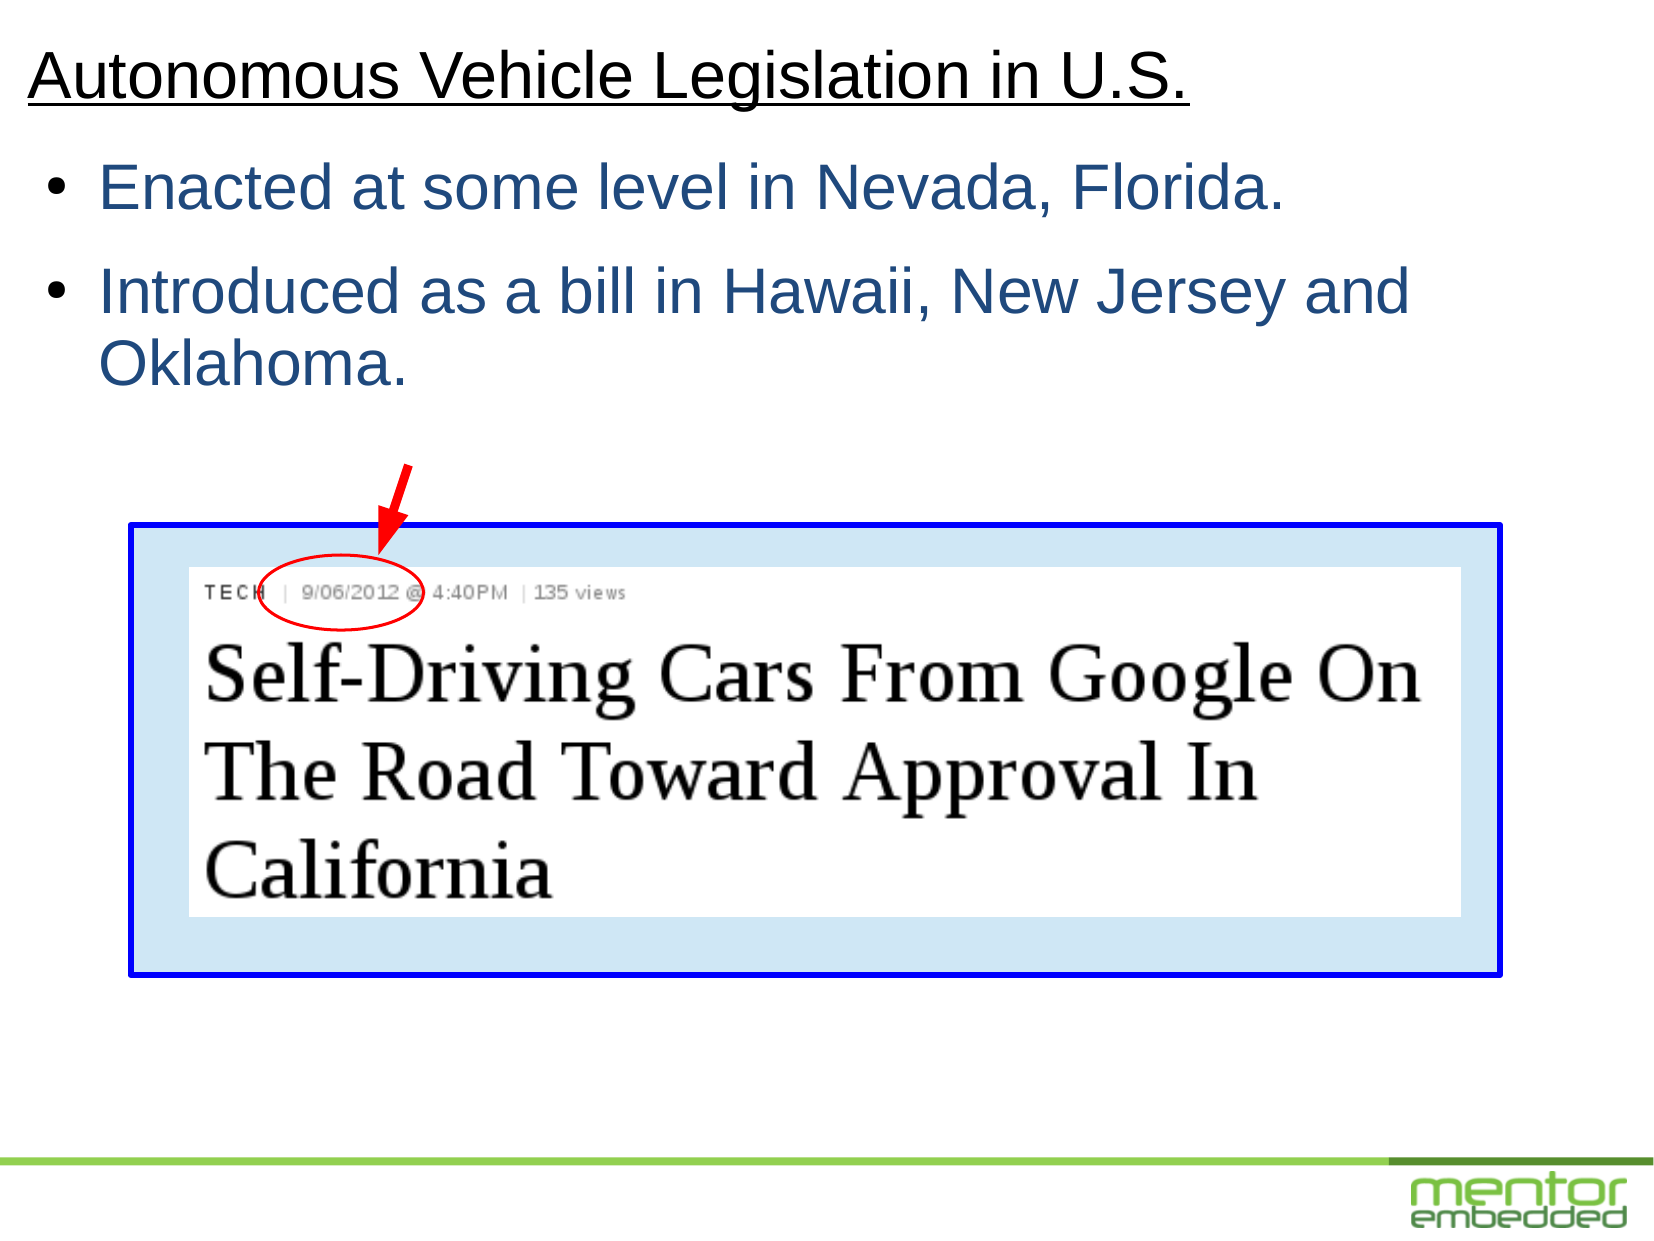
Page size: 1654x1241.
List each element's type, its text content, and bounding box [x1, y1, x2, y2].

picture [1411, 1171, 1627, 1228]
title Autonomous Vehicle Legislation in U.S. [27, 13, 1640, 138]
list Enacted at some level in Nevada, Florida. Introduced as a bill in Hawaii, New Jersey and Oklahoma. [27, 151, 1638, 1075]
text_box [130, 525, 1501, 976]
picture [189, 567, 1461, 917]
picture [261, 567, 421, 628]
